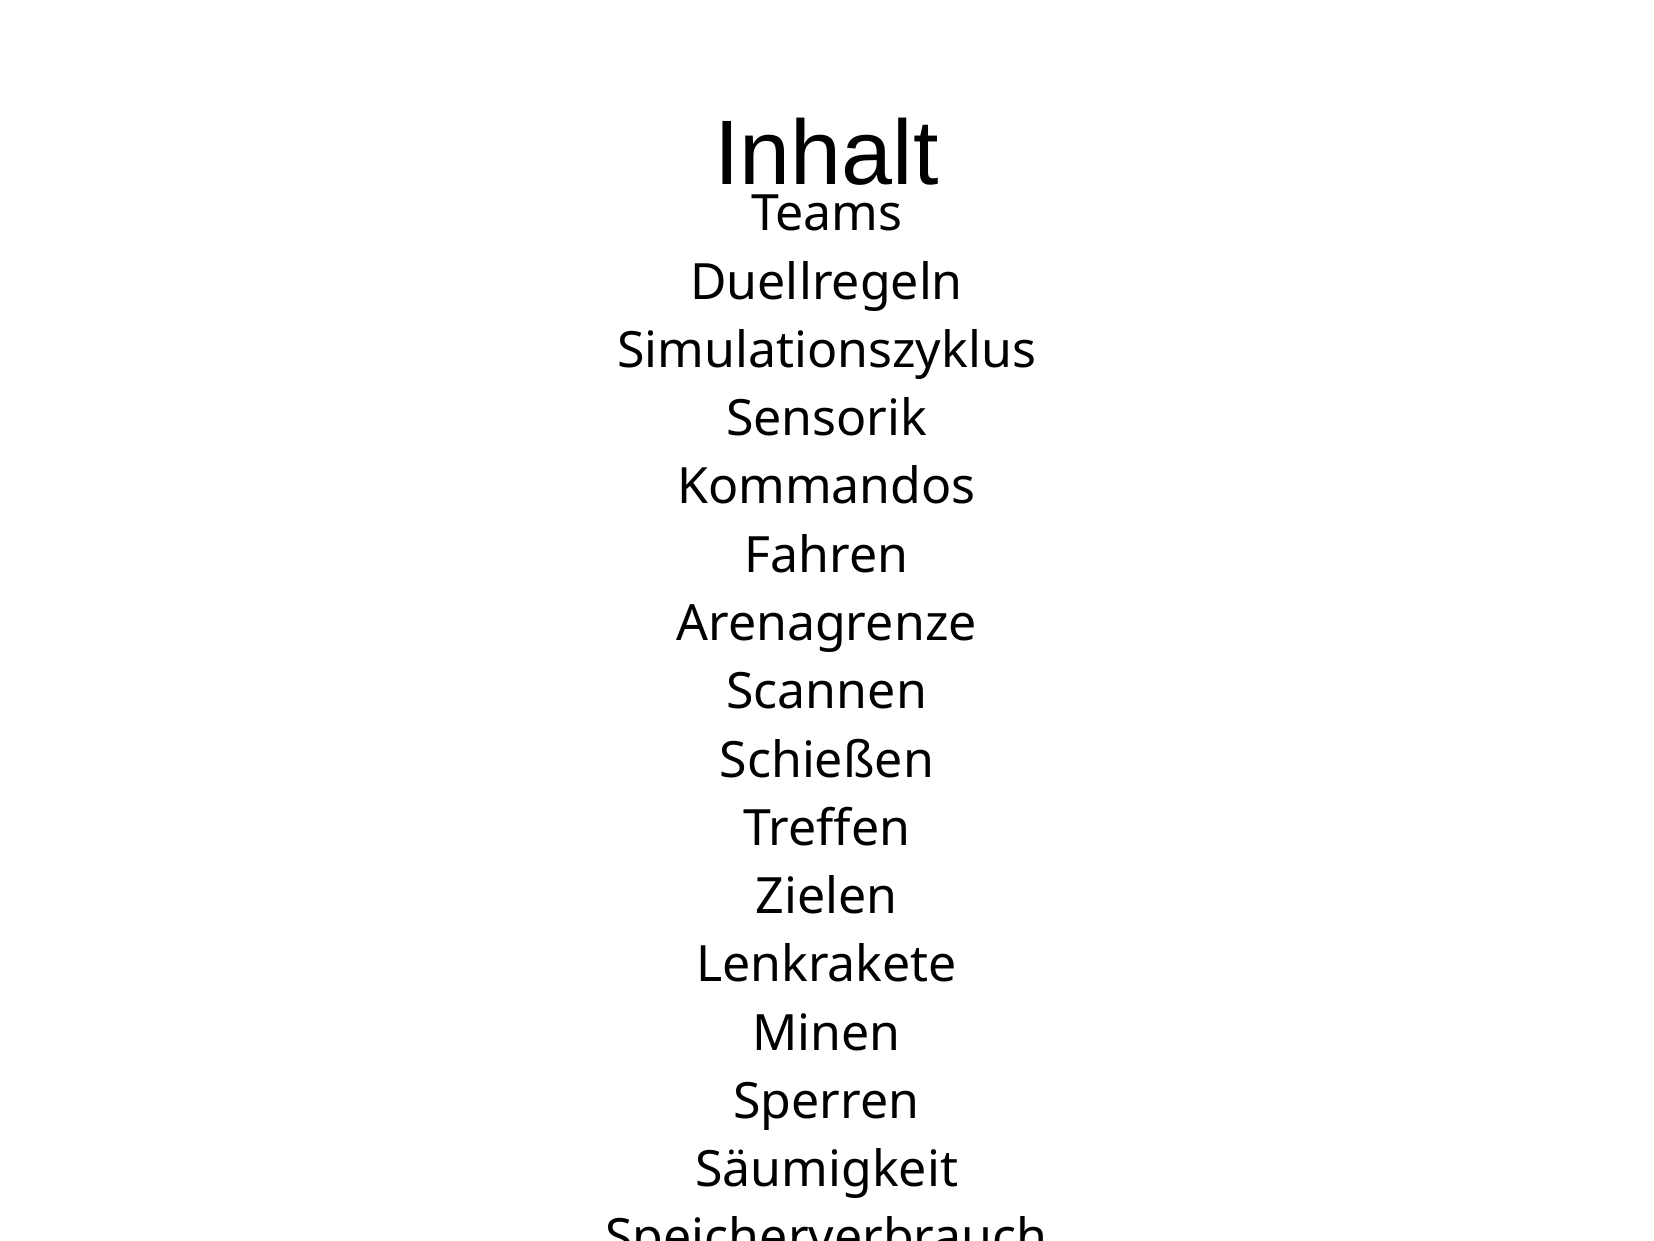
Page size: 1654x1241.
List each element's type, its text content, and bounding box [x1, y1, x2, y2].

title Inhalt [82, 49, 1571, 257]
subtitle Teams Duellregeln Simulationszyklus Sensorik Kommandos Fahren Arenagrenze Scannen Schießen Treffen Zielen Lenkrakete Minen Sperren Säumigkeit Speicherverbrauch [82, 257, 1571, 1190]
